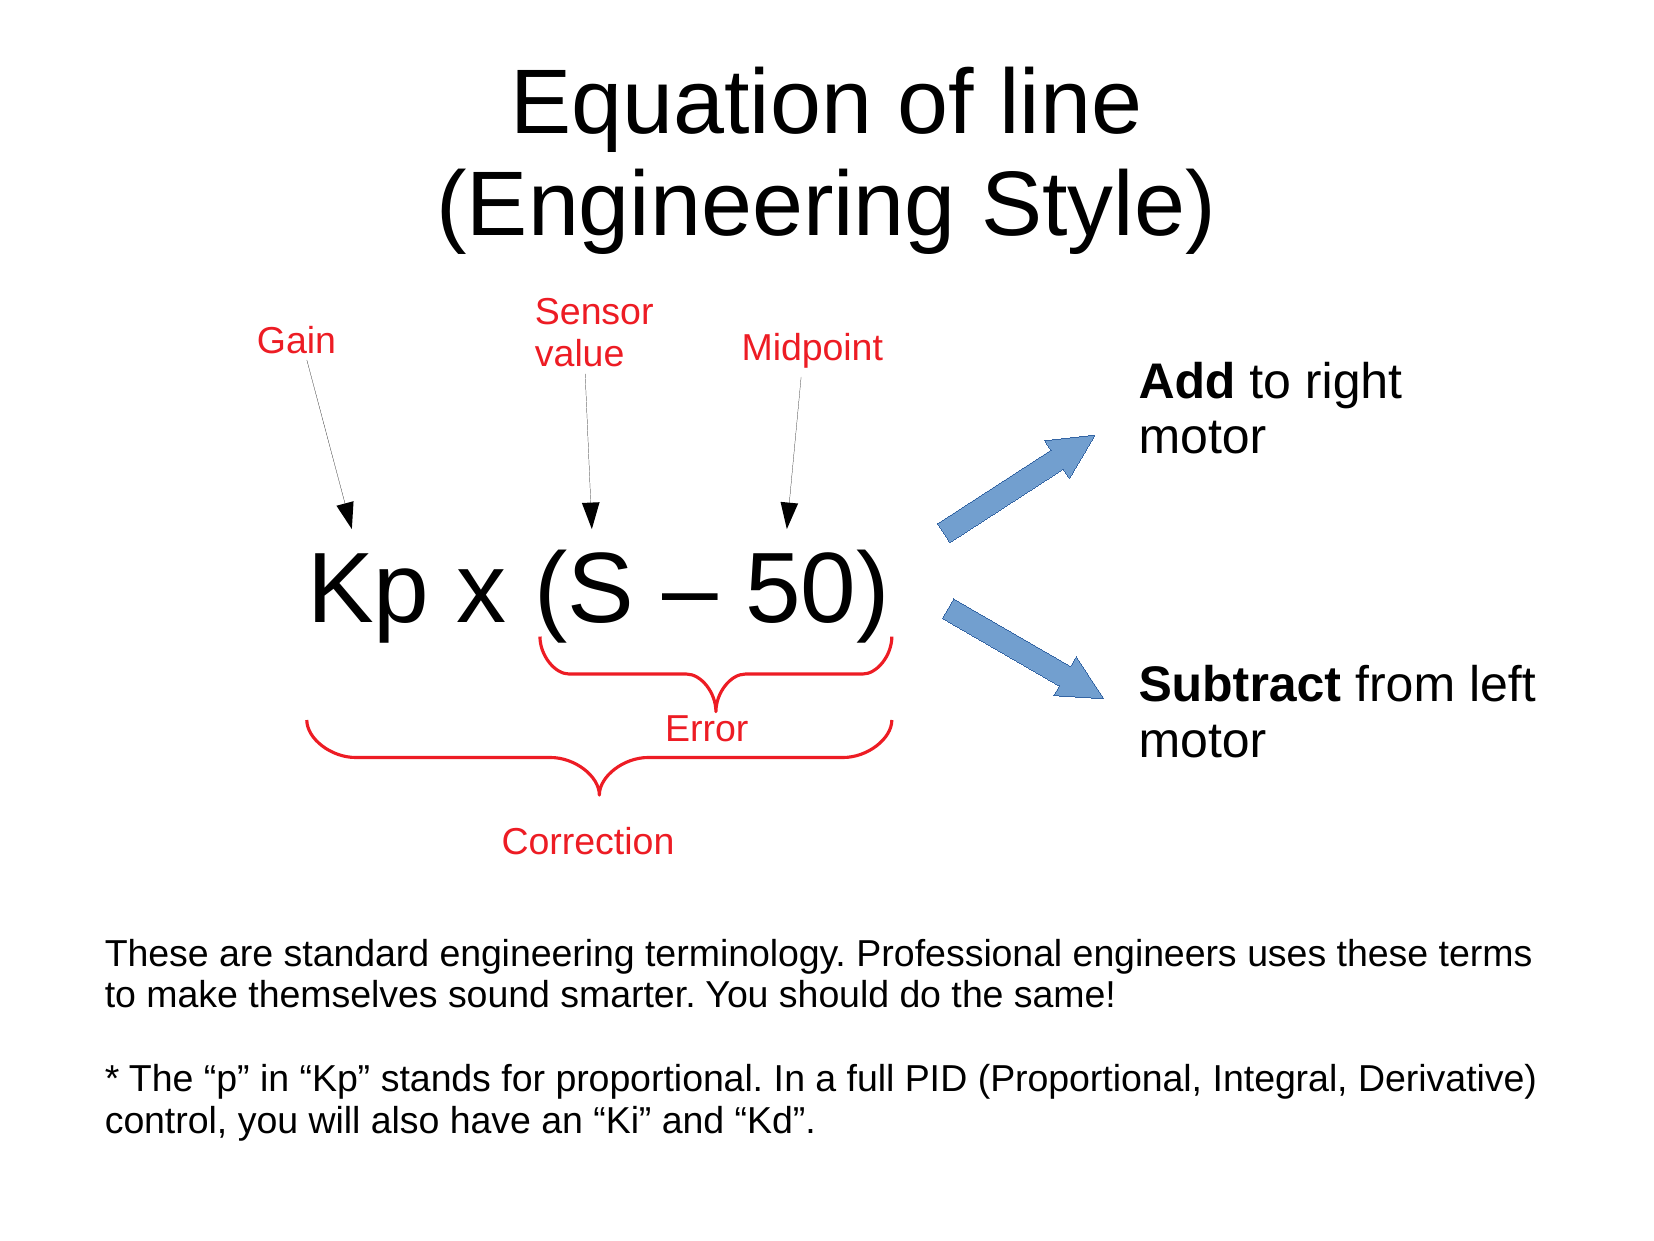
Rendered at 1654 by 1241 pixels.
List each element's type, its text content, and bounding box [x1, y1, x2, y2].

text_box Subtract from left motor [1123, 649, 1559, 832]
text_box Add to right motor [1123, 345, 1424, 472]
text_box Correction [486, 813, 712, 912]
text_box Midpoint [726, 318, 907, 376]
text_box Error [650, 700, 876, 800]
title Equation of line (Engineering Style) [82, 49, 1571, 257]
text_box [937, 435, 1095, 543]
text_box [942, 598, 1104, 699]
text_box Gain [242, 312, 421, 390]
text_box These are standard engineering terminology. Professional engineers uses these terms to make themselves sound smarter. You should do the same! * The “p” in “Kp” stands for proportional. In a full PID (Proportional, Integral, Derivative) control, you will also have an “Ki” and “Kd”. [90, 924, 1561, 1150]
text_box Sensor value [520, 283, 701, 383]
text_box Kp x (S – 50) [111, 524, 1087, 652]
